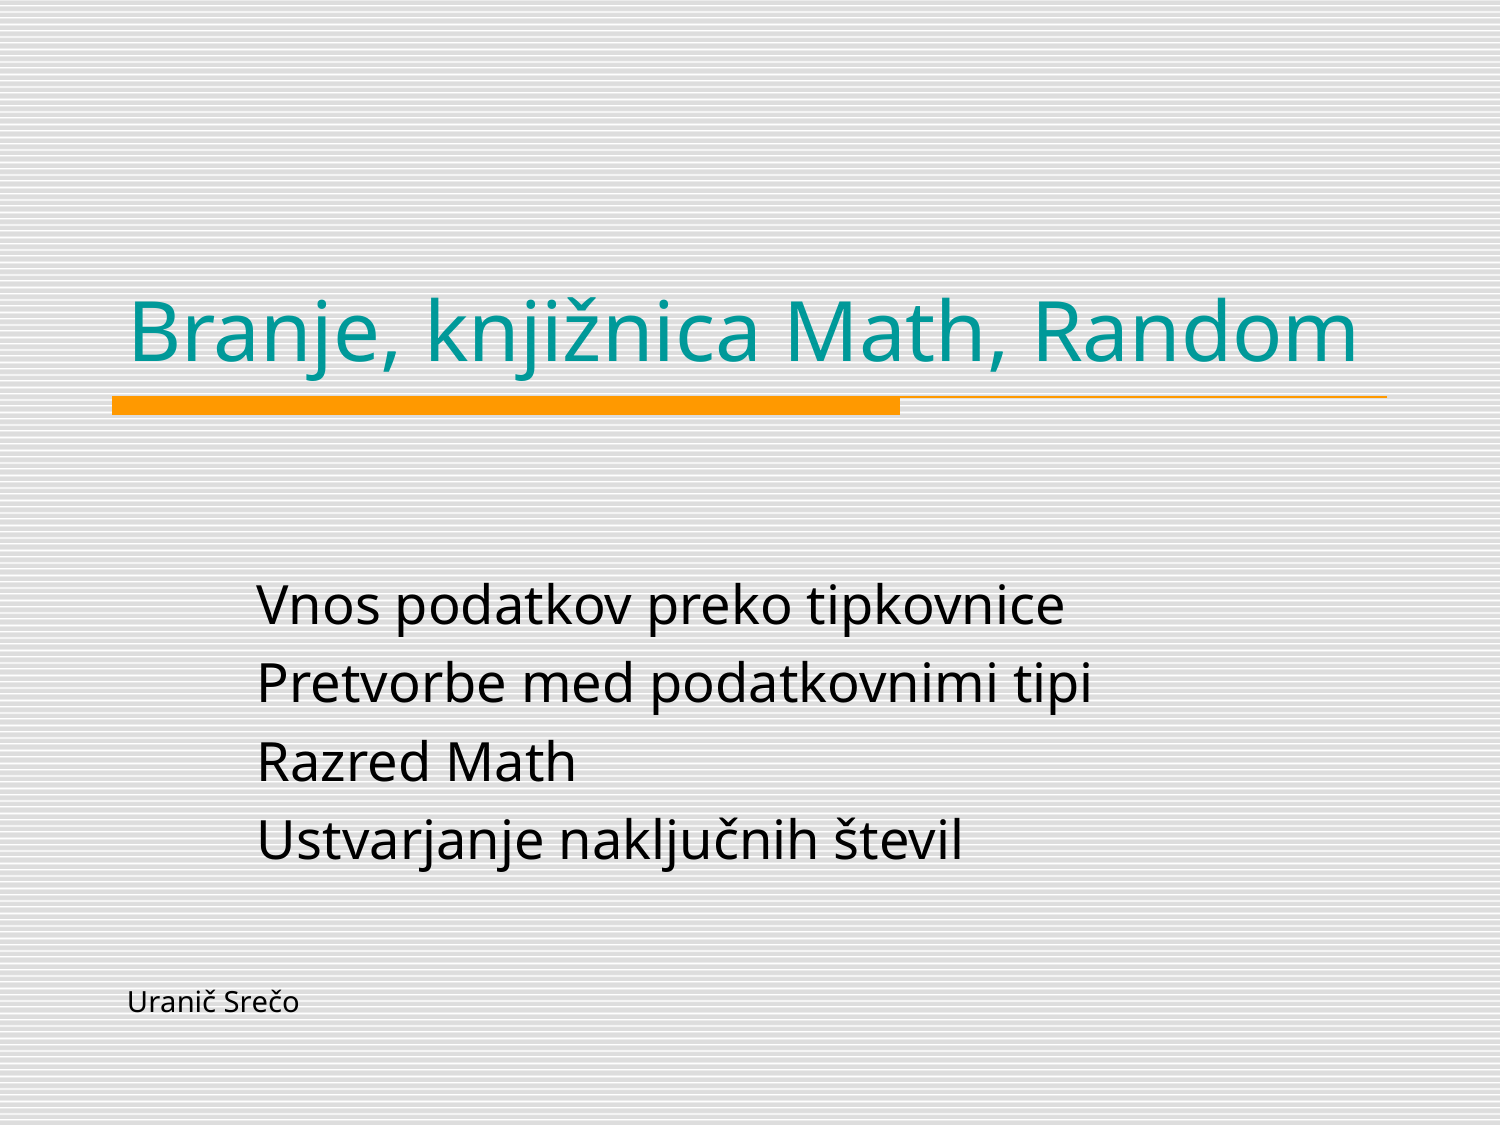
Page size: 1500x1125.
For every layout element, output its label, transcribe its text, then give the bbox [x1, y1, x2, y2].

text_box Uranič Srečo [112, 976, 420, 1036]
subtitle Vnos podatkov preko tipkovnice Pretvorbe med podatkovnimi tipi Razred Math Ustvarjanje naključnih števil [242, 562, 1393, 882]
picture [0, 0, 1500, 1125]
title Branje, knjižnica Math, Random [112, 160, 1388, 386]
